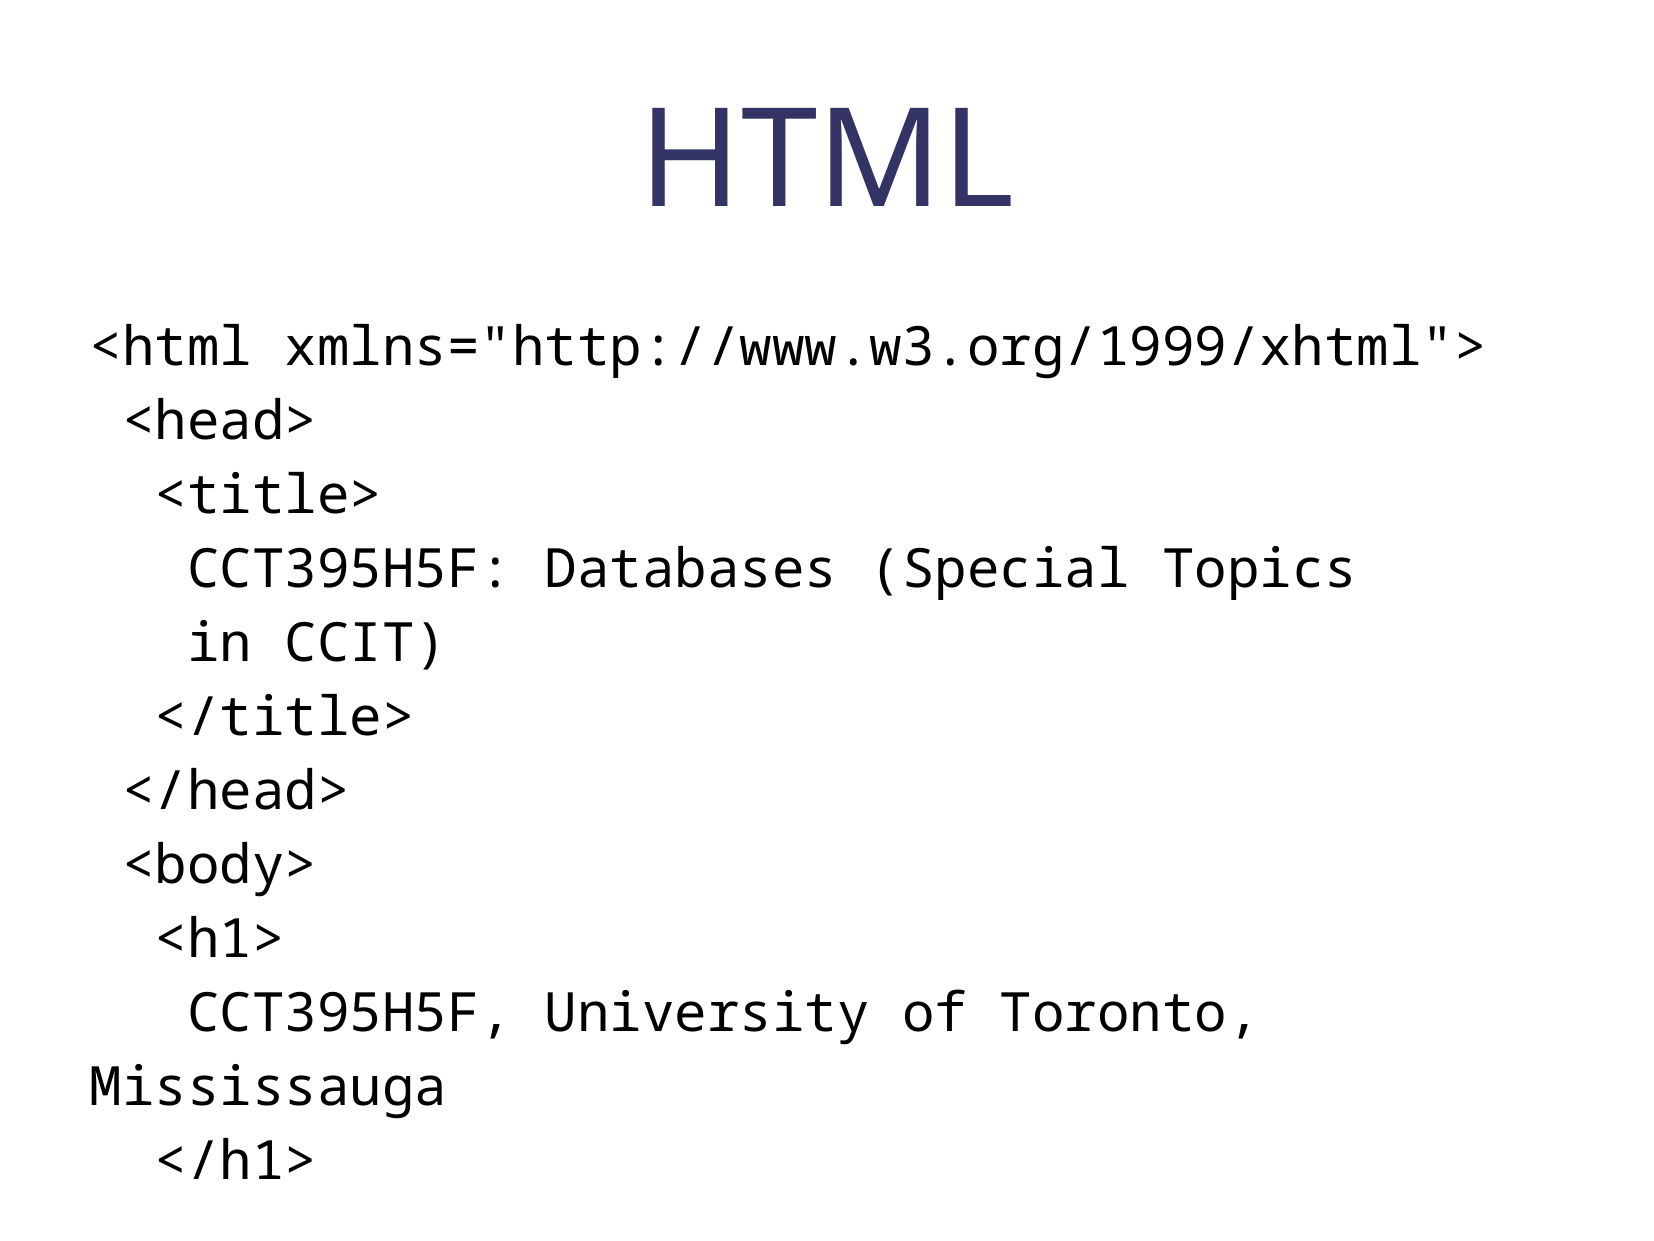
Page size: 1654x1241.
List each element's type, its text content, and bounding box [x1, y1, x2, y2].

text_box <html xmlns="http://www.w3.org/1999/xhtml"> <head> <title> CCT395H5F: Databases (Special Topics in CCIT) </title> </head> <body> <h1> CCT395H5F, University of Toronto, Mississauga </h1> ... [75, 300, 1613, 1092]
title HTML [82, 56, 1571, 250]
